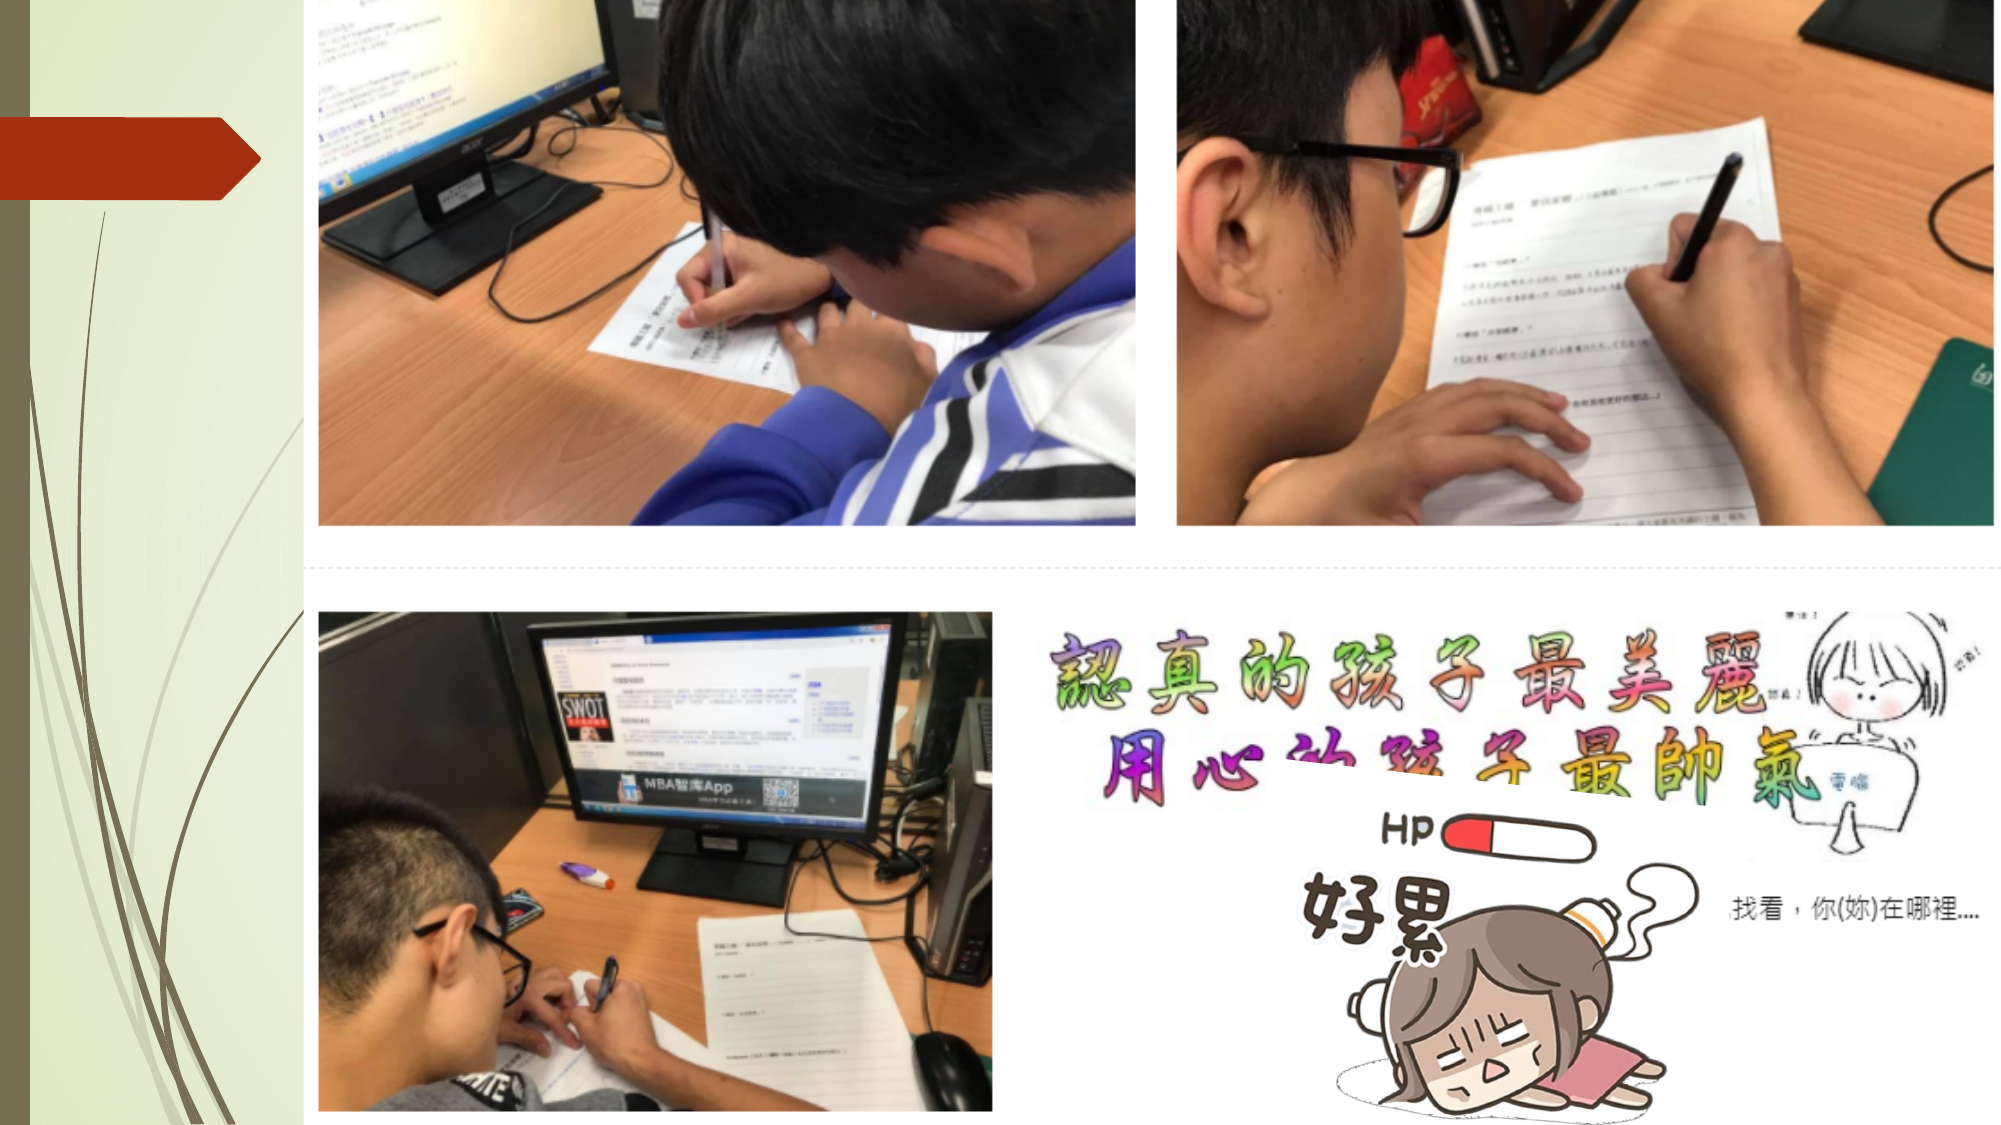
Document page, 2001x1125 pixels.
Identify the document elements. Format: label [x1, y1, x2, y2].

picture [303, 0, 2000, 1125]
